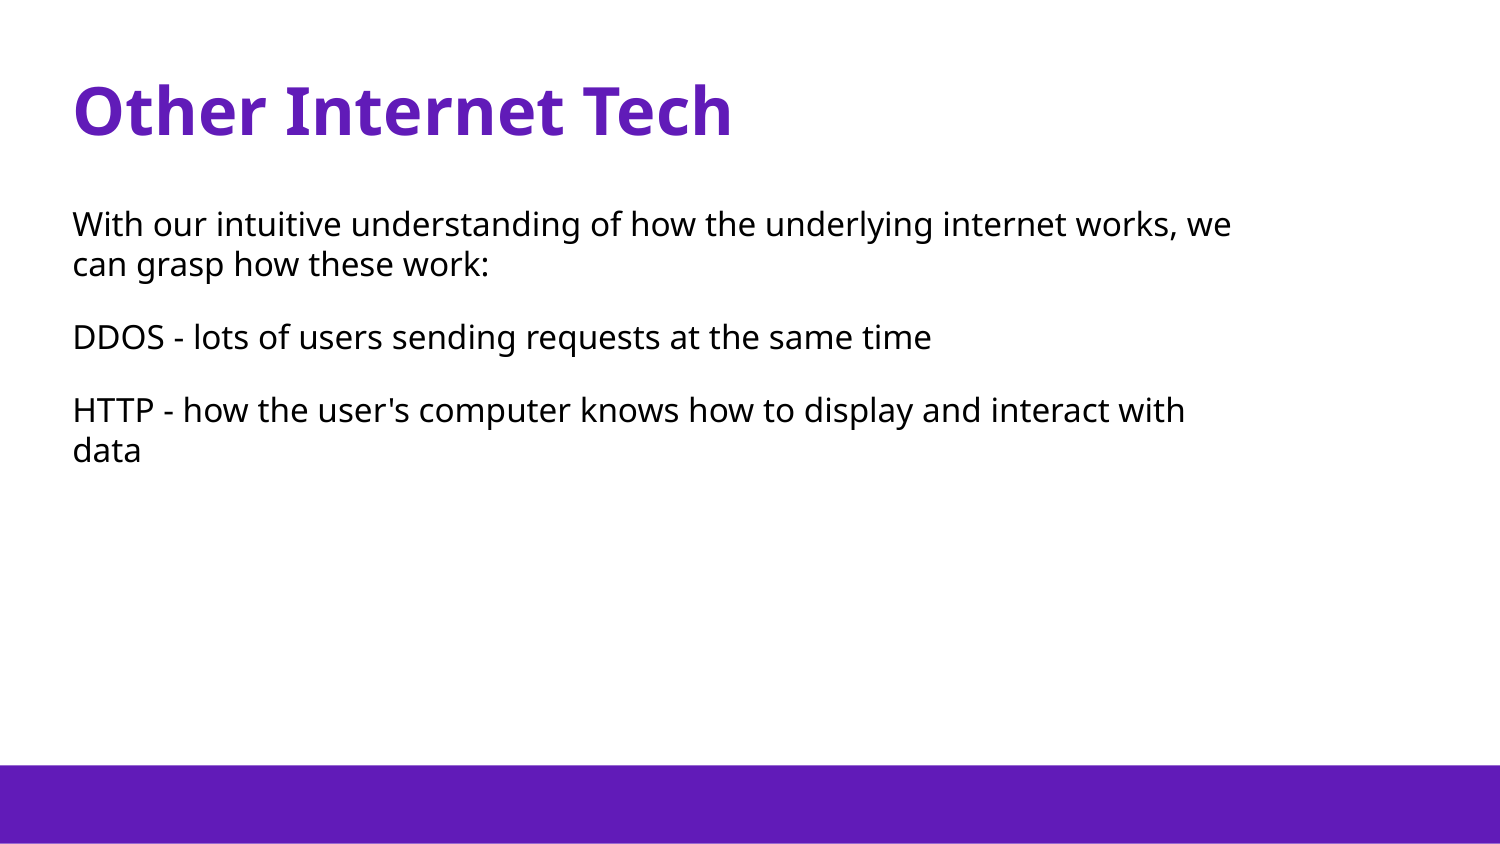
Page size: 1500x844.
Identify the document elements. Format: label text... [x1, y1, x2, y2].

list With our intuitive understanding of how the underlying internet works, we can grasp how these work: DDOS - lots of users sending requests at the same time HTTP - how the user's computer knows how to display and interact with data [57, 188, 1273, 709]
title Other Internet Tech [57, 54, 1273, 164]
